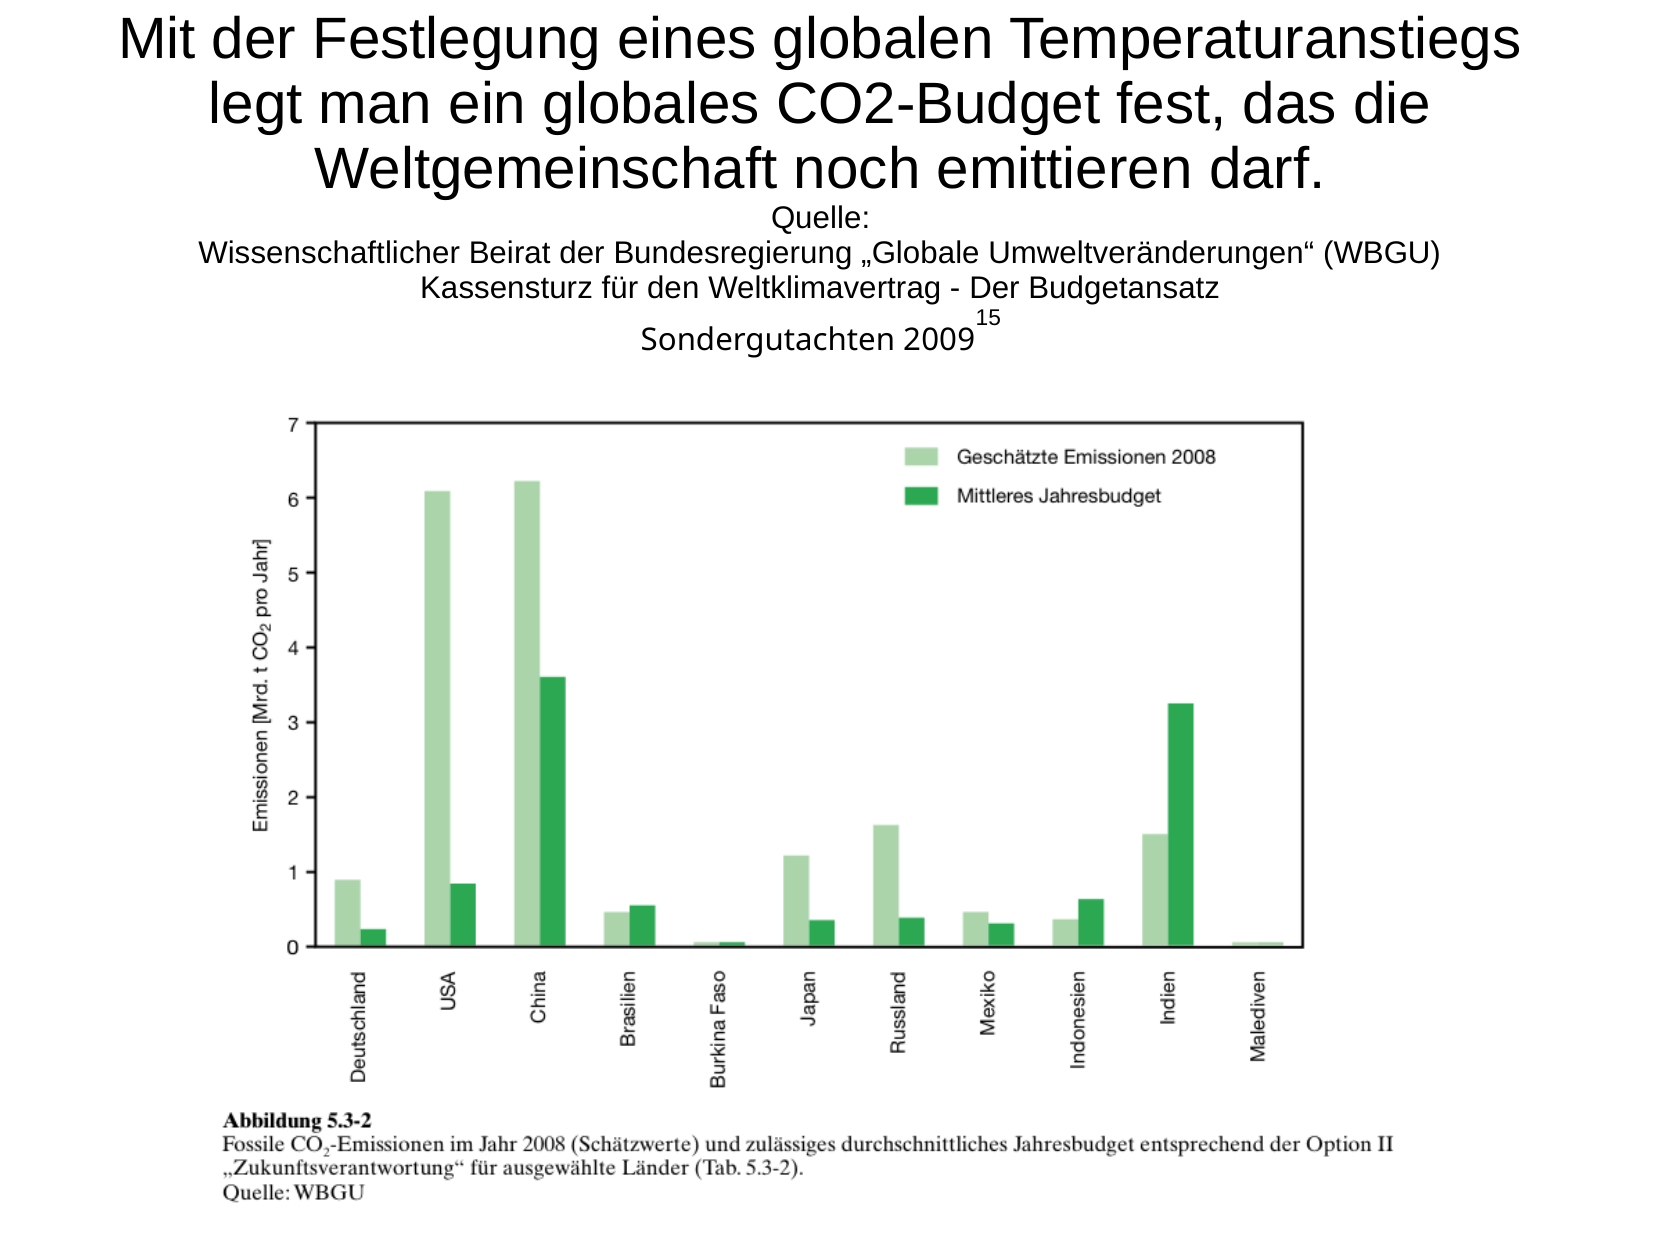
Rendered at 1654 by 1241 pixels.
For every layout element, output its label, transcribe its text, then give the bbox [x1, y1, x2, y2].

title Mit der Festlegung eines globalen Temperaturanstiegs legt man ein globales CO2-Budget fest, das die Weltgemeinschaft noch emittieren darf. Quelle: Wissenschaftlicher Beirat der Bundesregierung „Globale Umweltveränderungen“ (WBGU) Kassensturz für den Weltklimavertrag - Der Budgetansatz Sondergutachten 200915 [76, 7, 1565, 358]
picture [192, 396, 1497, 1215]
